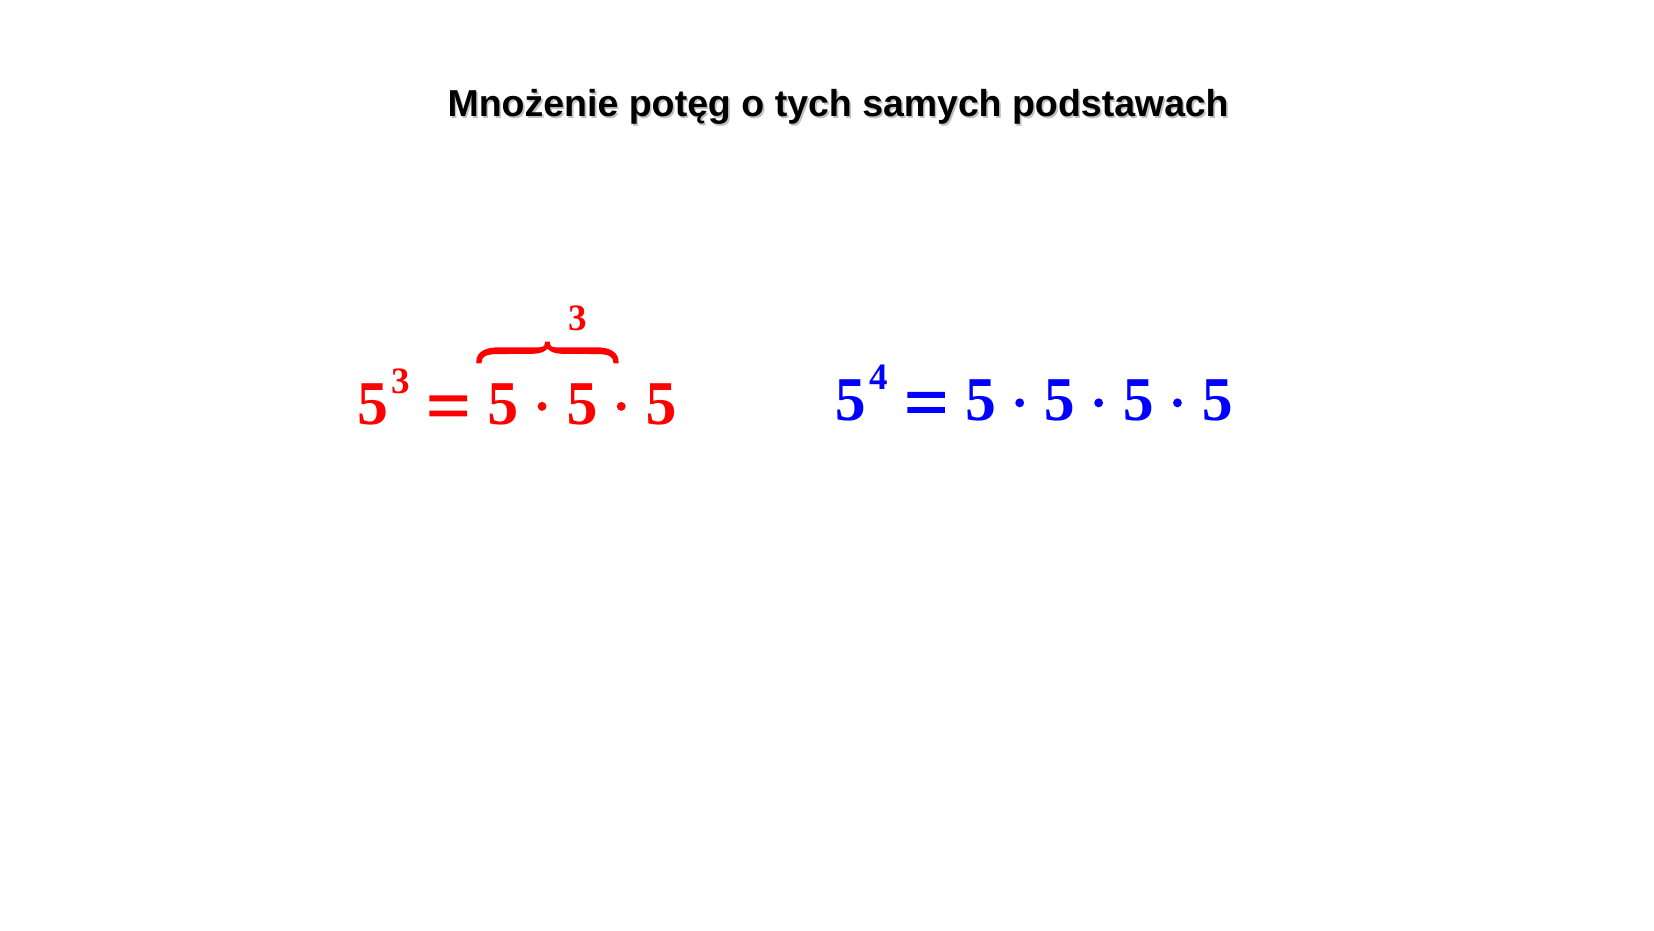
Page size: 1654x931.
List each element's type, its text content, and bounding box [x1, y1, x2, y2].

chart [828, 356, 1240, 435]
chart [350, 297, 686, 438]
text_box Mnożenie potęg o tych samych podstawach [432, 75, 1261, 136]
